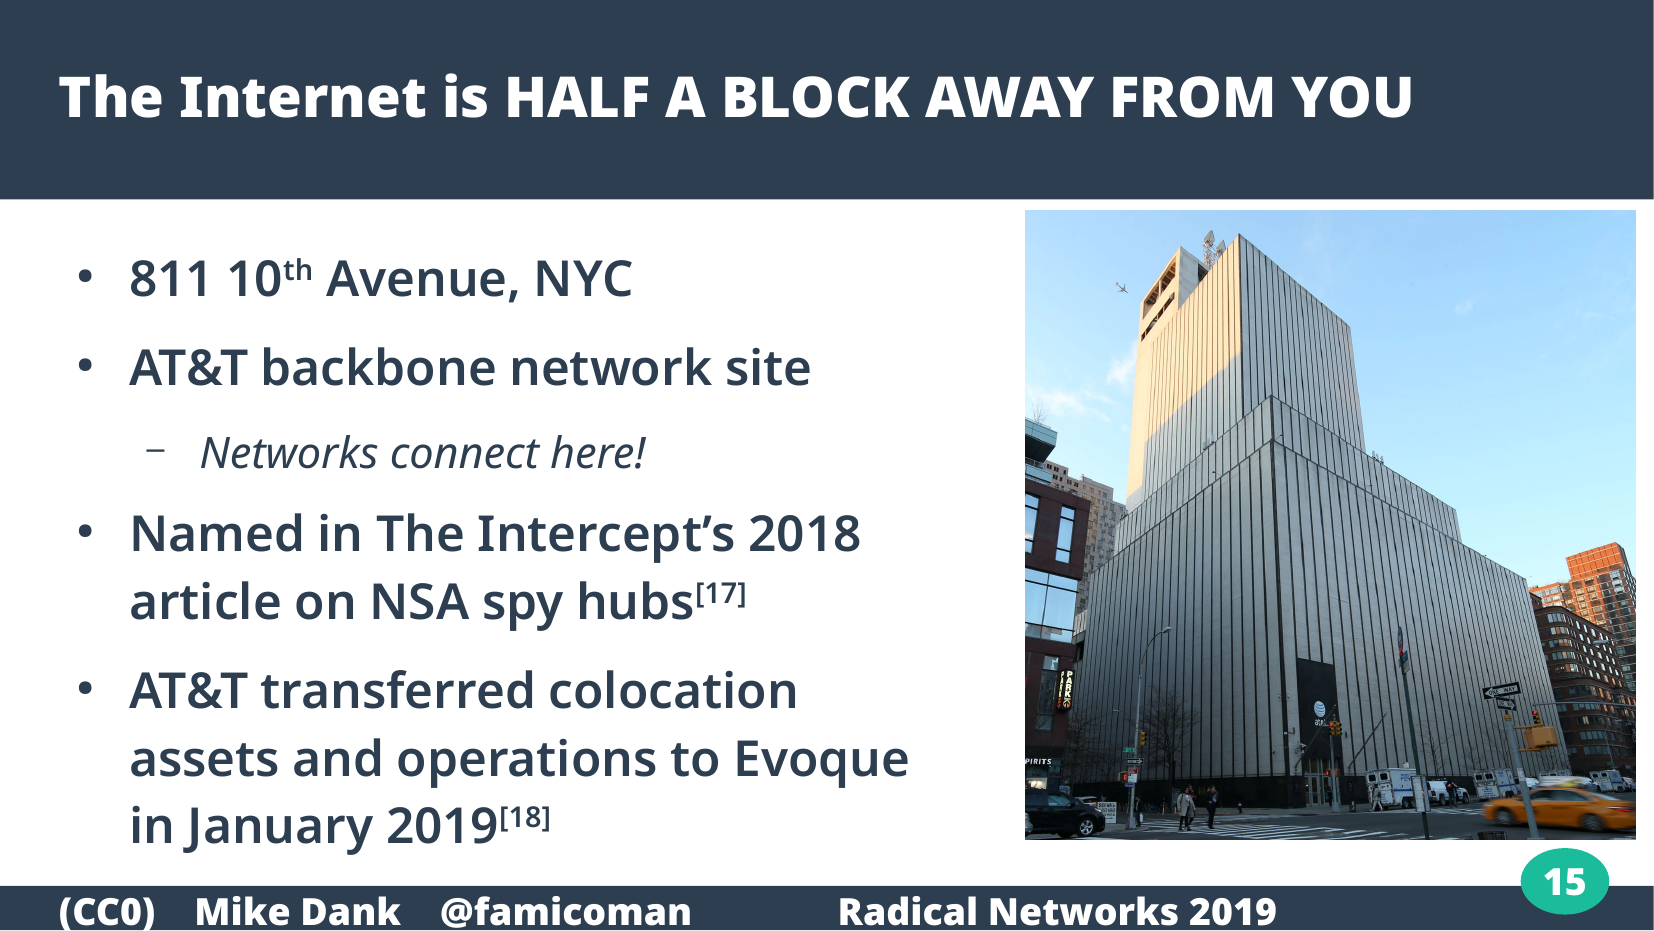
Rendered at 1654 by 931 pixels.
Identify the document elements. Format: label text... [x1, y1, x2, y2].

list 811 10th Avenue, NYC AT&T backbone network site Networks connect here! Named in The Intercept’s 2018 article on NSA spy hubs[17] AT&T transferred colocation assets and operations to Evoque in January 2019[18] [59, 243, 946, 864]
title The Internet is HALF A BLOCK AWAY FROM YOU [59, 37, 1595, 155]
picture [1025, 210, 1636, 841]
